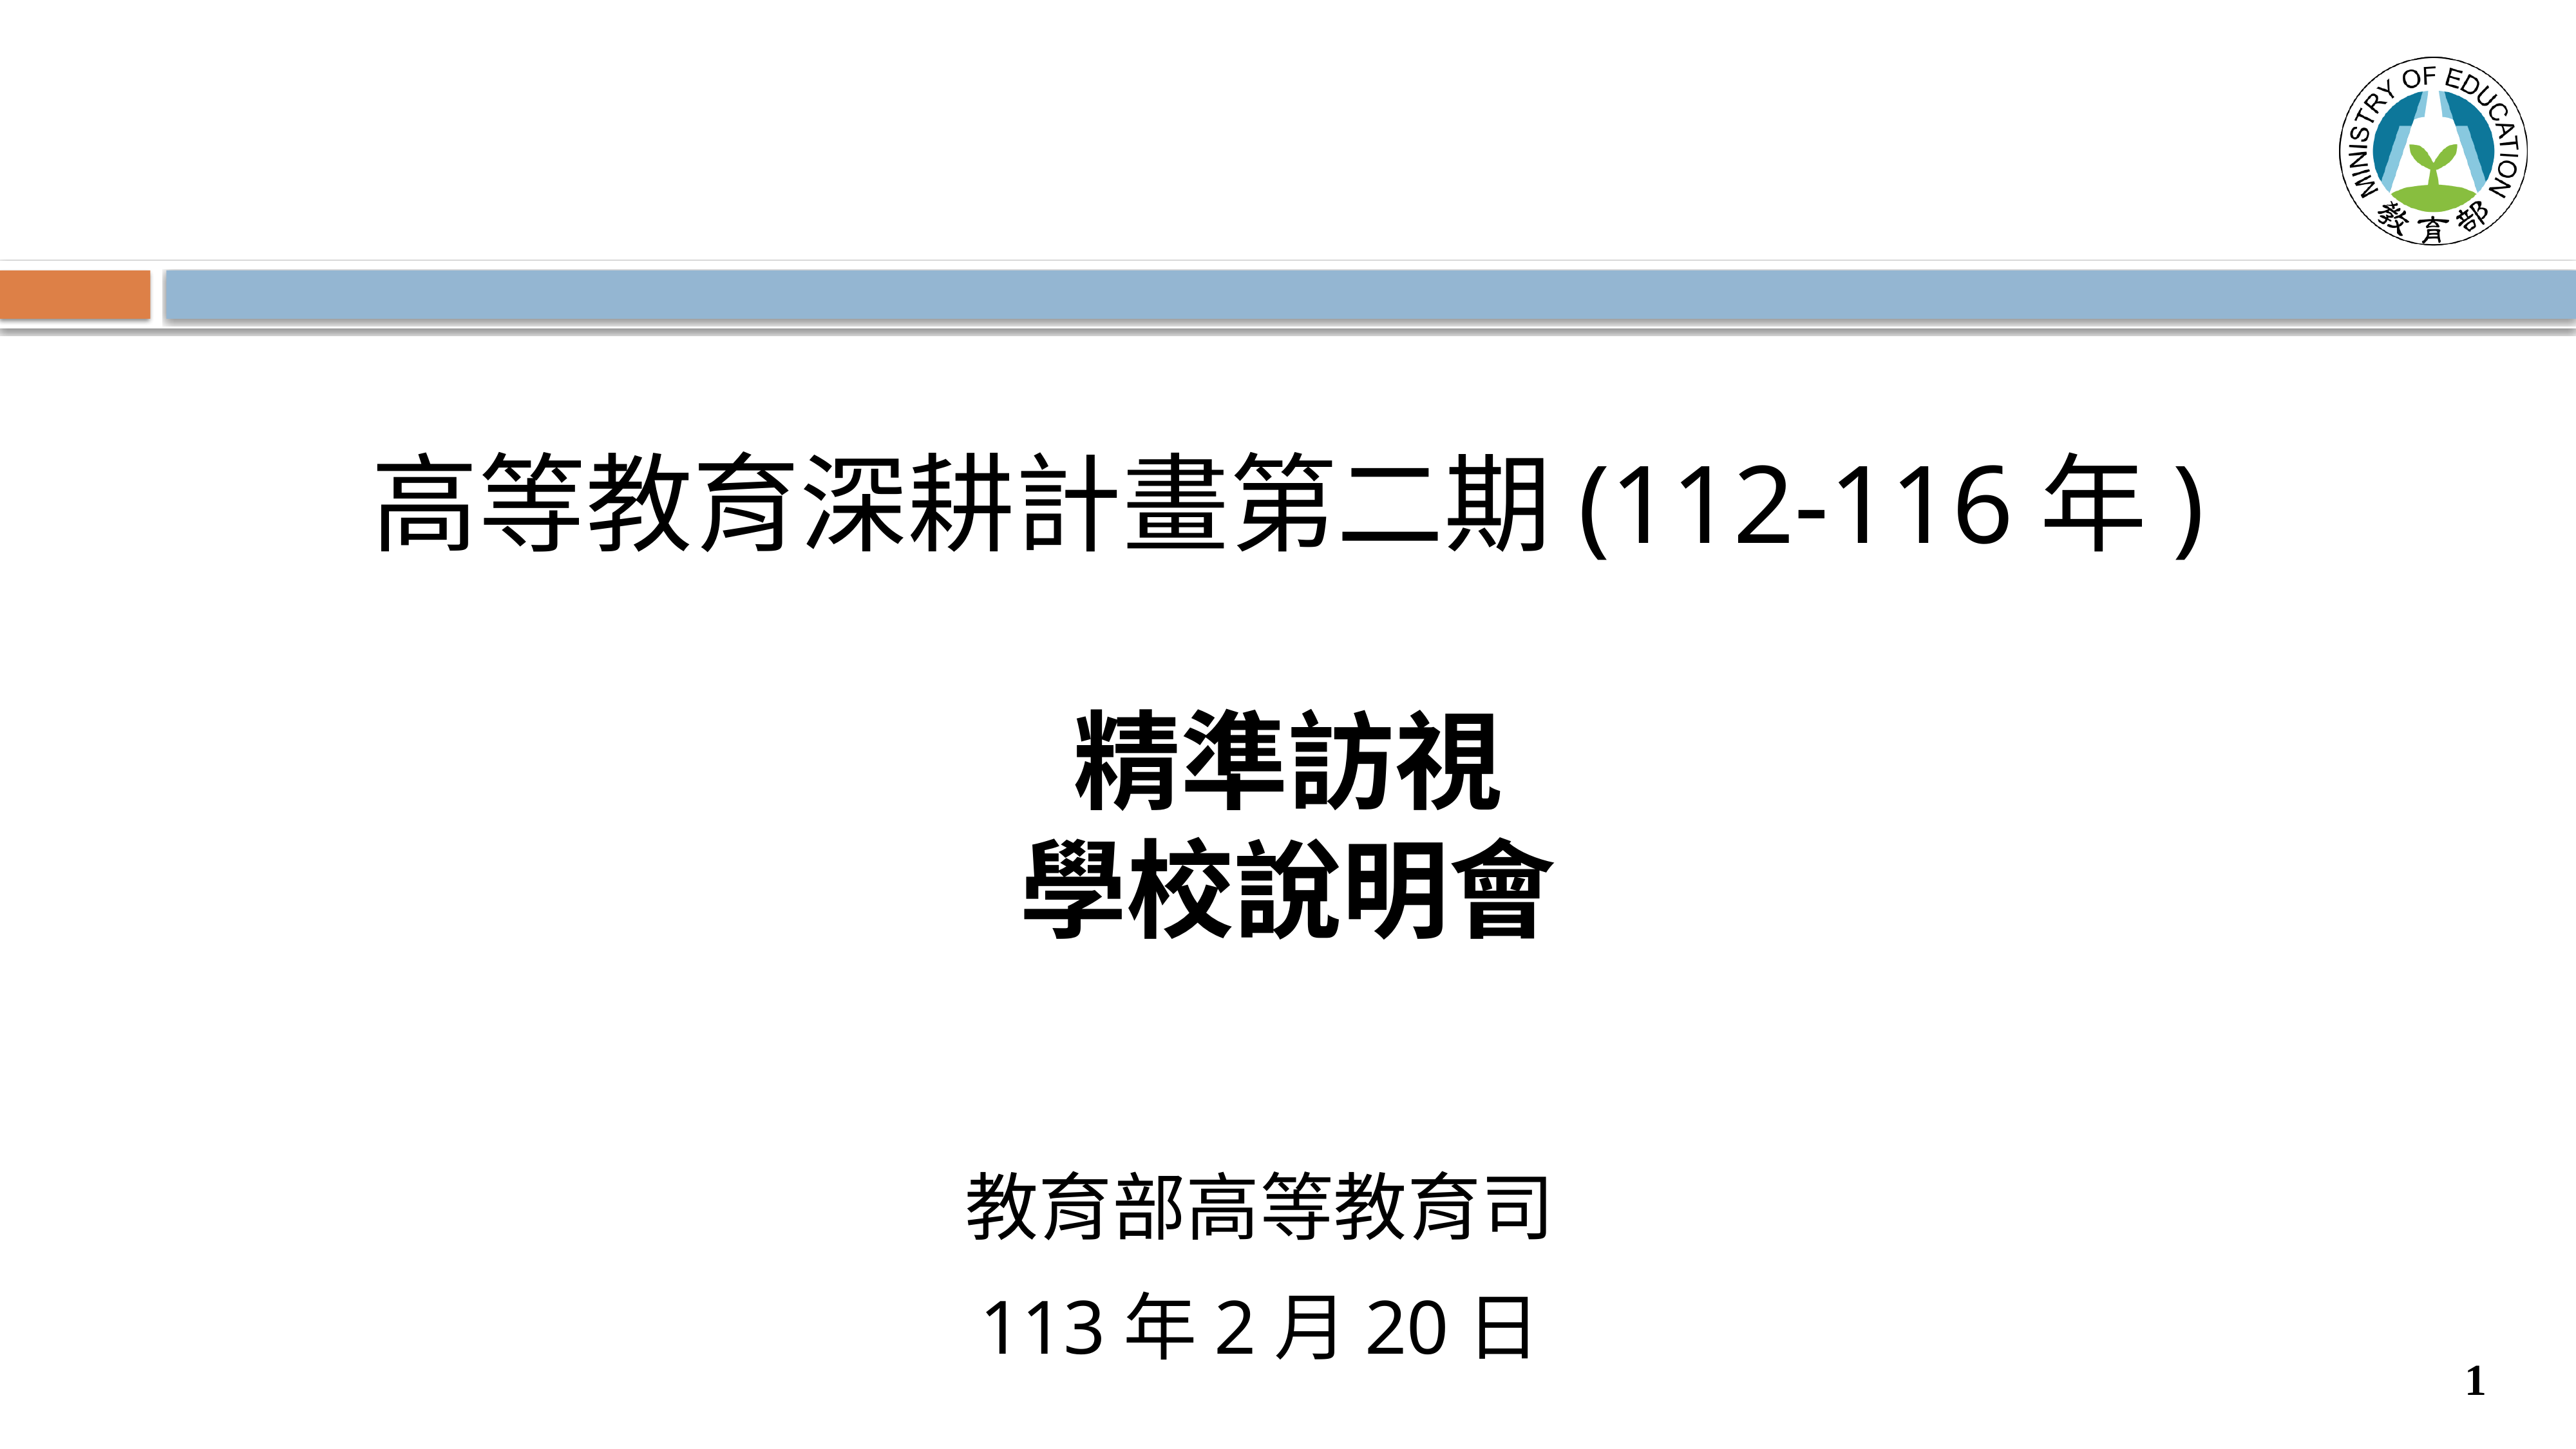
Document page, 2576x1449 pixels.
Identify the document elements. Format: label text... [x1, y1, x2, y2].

slide_number <編號> [2409, 1336, 2542, 1419]
title 高等教育深耕計畫第二期(112-116年) 精準訪視 學校說明會 [182, 424, 2394, 1085]
list 教育部高等教育司 113年2月20日 [126, 1148, 2394, 1381]
picture [2339, 57, 2528, 247]
